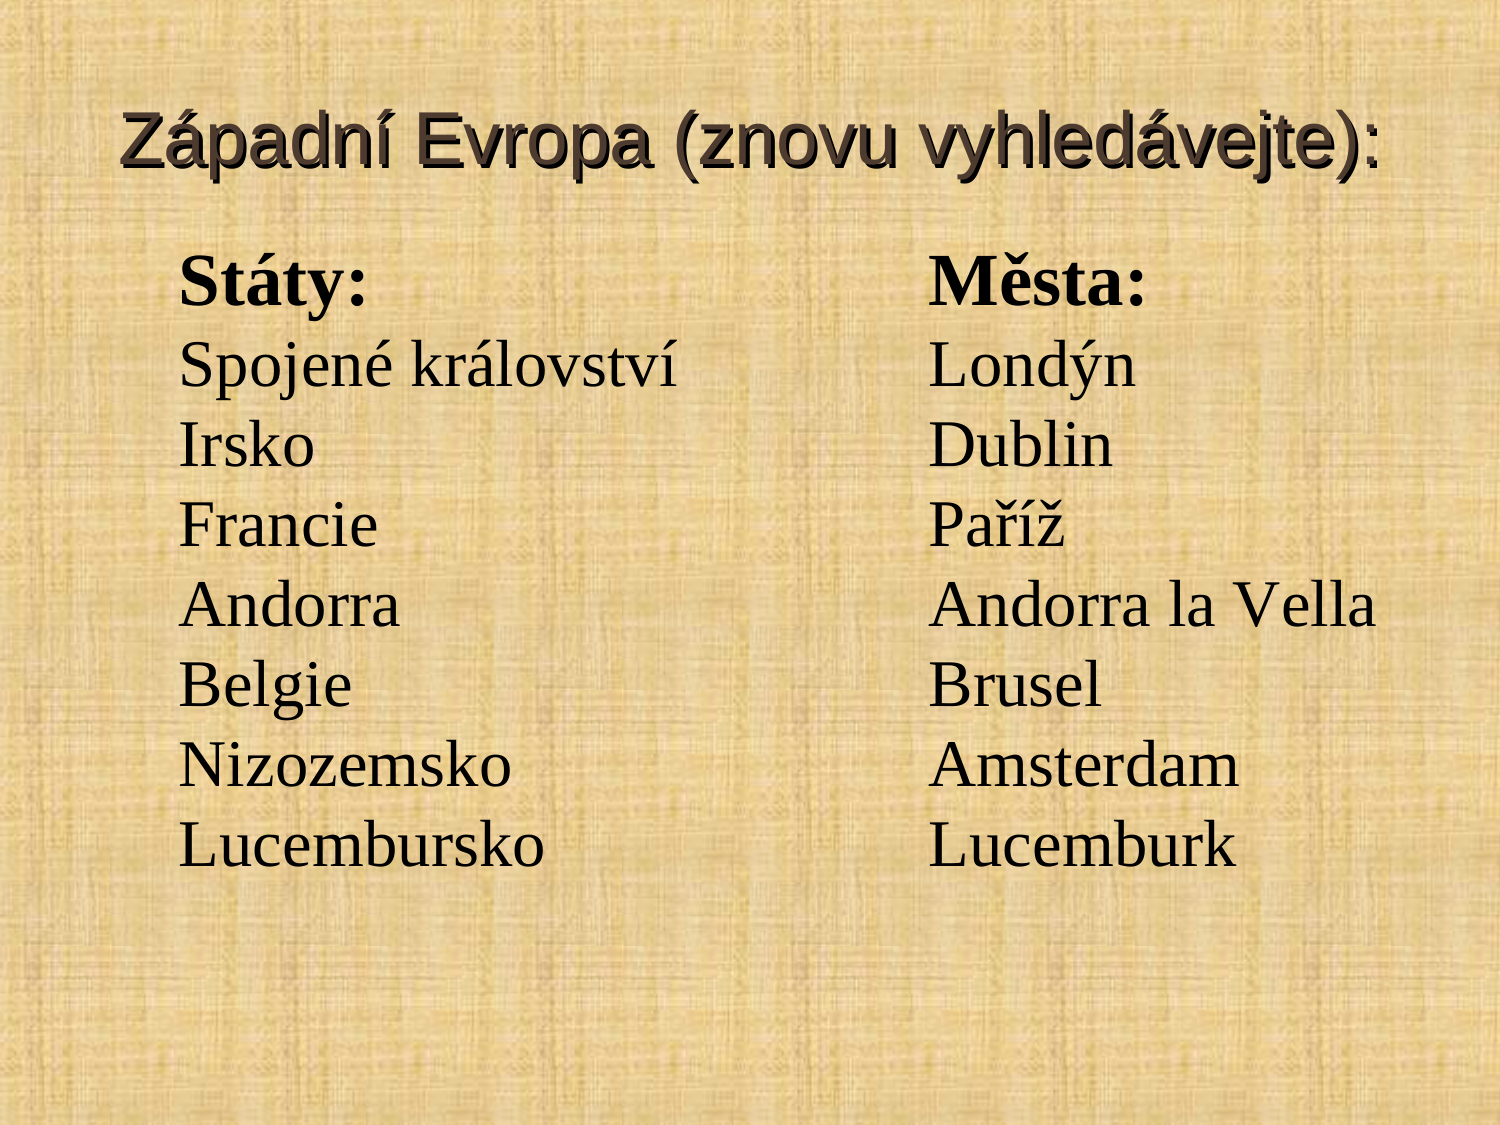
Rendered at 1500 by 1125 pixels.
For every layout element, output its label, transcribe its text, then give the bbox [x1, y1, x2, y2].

picture [0, 0, 1500, 1125]
text_box Státy: Města: Spojené království Londýn Irsko Dublin Francie Paříž Andorra Andorra la Vella Belgie Brusel Nizozemsko Amsterdam Lucembursko Lucemburk [163, 222, 1418, 888]
text_box Západní Evropa (znovu vyhledávejte): [37, 24, 1463, 188]
